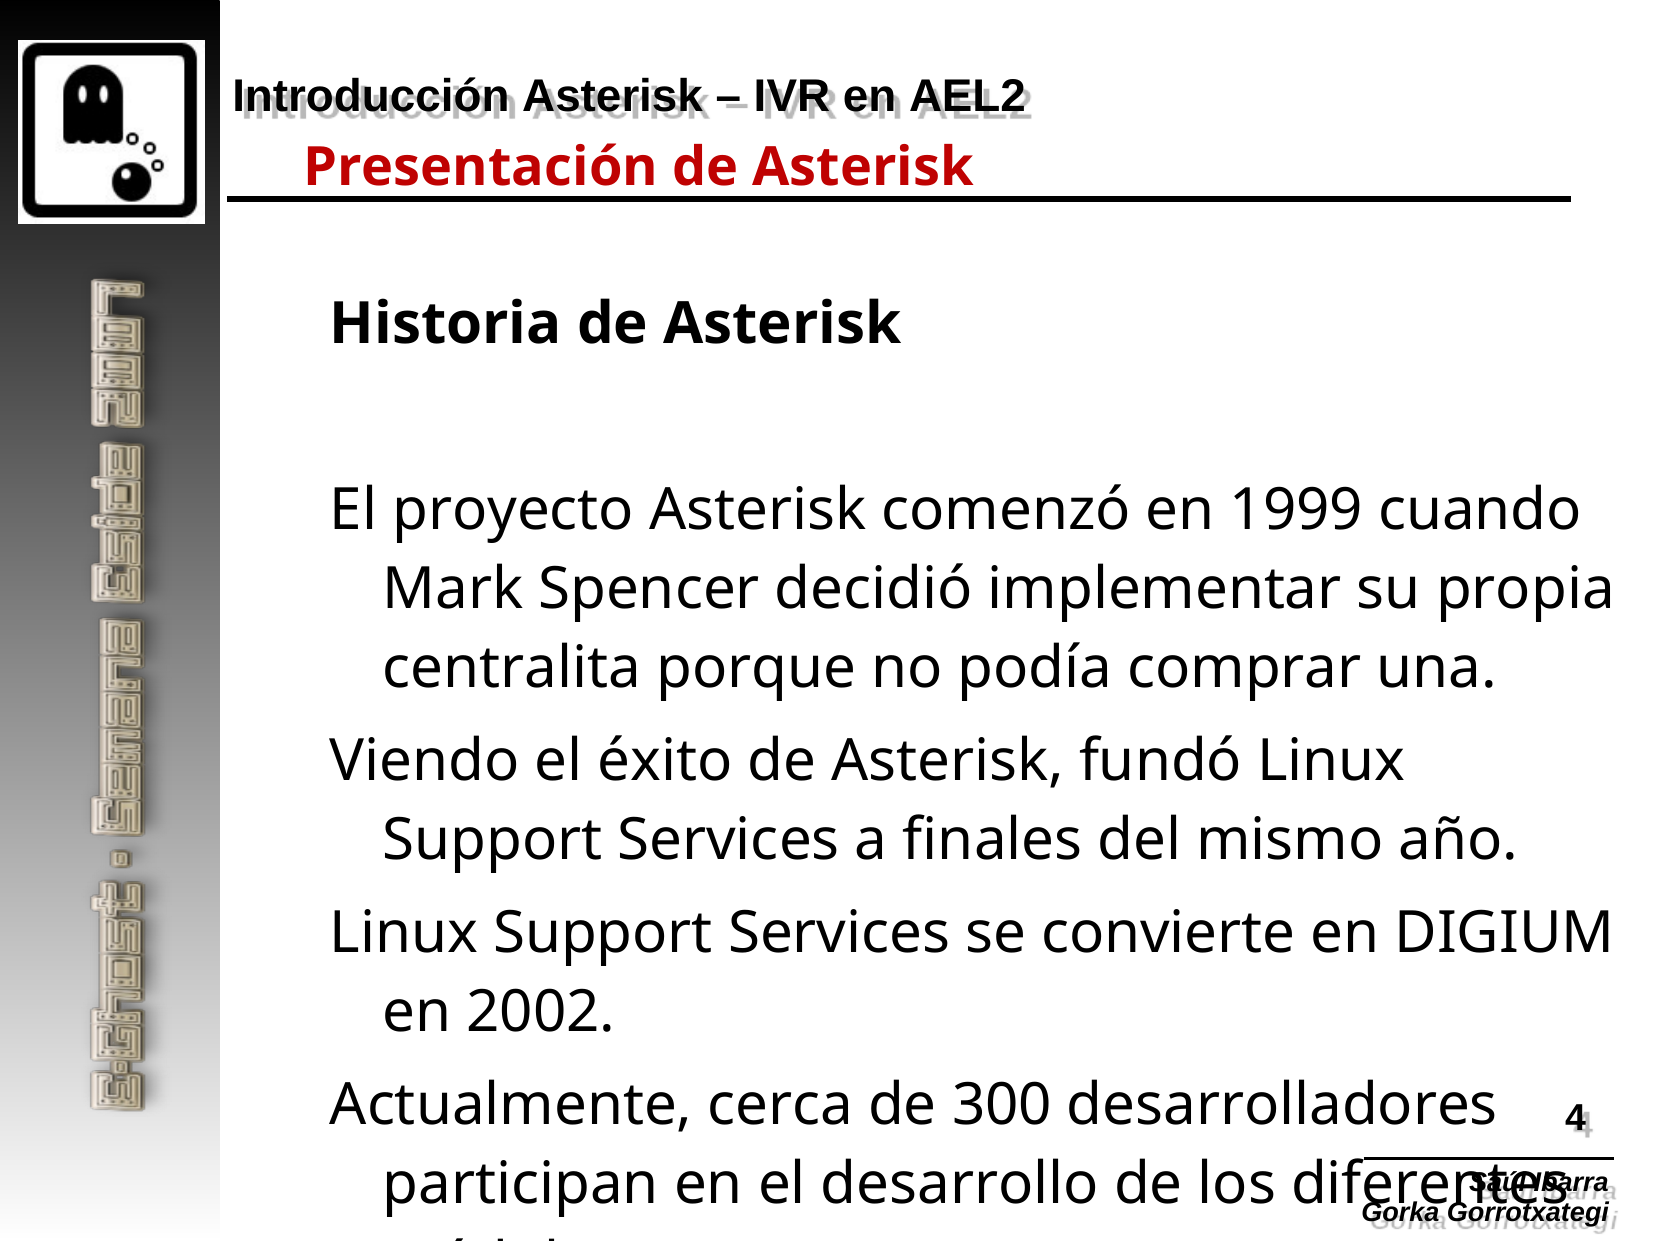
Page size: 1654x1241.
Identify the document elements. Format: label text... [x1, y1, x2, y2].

picture [51, 250, 180, 1122]
title Presentación de Asterisk [303, 125, 1624, 204]
picture [18, 40, 205, 224]
list Historia de Asterisk El proyecto Asterisk comenzó en 1999 cuando Mark Spencer decidió implementar su propia centralita porque no podía comprar una. Viendo el éxito de Asterisk, fundó Linux Support Services a finales del mismo año. Linux Support Services se convierte en DIGIUM en 2002. Actualmente, cerca de 300 desarrolladores participan en el desarrollo de los diferentes módulos. [312, 281, 1625, 1230]
